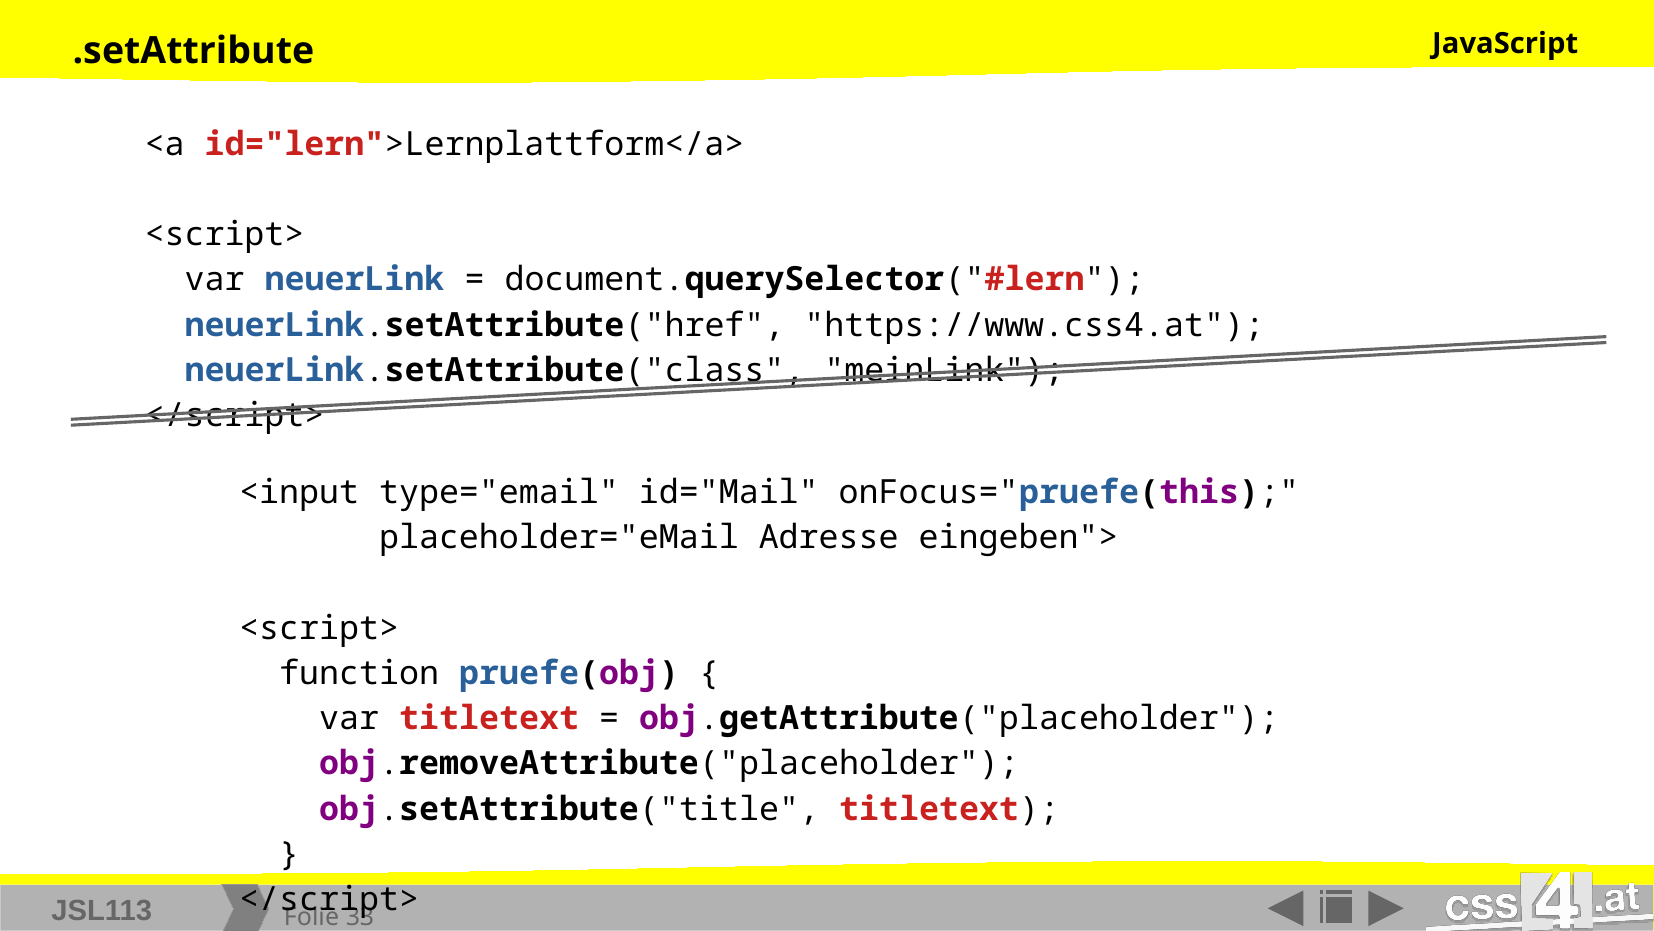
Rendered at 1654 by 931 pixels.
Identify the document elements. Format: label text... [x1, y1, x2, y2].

text_box <input type="email" id="Mail" onFocus="pruefe(this);" placeholder="eMail Adresse eingeben"> <script> function pruefe(obj) { var titletext = obj.getAttribute("placeholder"); obj.removeAttribute("placeholder"); obj.setAttribute("title", titletext); } </script> [224, 460, 1595, 812]
text_box Folie <Foliennummer> [269, 891, 542, 931]
text_box [0, 861, 1654, 931]
text_box <a id="lern">Lernplattform</a> <script> var neuerLink = document.querySelector("#lern"); neuerLink.setAttribute("href", "https://www.css4.at"); neuerLink.setAttribute("class", "meinLink"); </script> [129, 112, 1312, 378]
text_box JSL113 [36, 886, 209, 931]
text_box [0, 0, 1654, 83]
text_box <a id="lern">Lernplattform</a> <script> var neuerLink = document.querySelector("#lern"); neuerLink.setAttribute("href", "https://www.css4.at"); neuerLink.setAttribute("class", "meinLink"); </script> [996, 360, 1312, 378]
text_box .setAttribute [57, 16, 469, 69]
text_box JavaScript [1417, 15, 1607, 60]
picture [1426, 872, 1654, 931]
